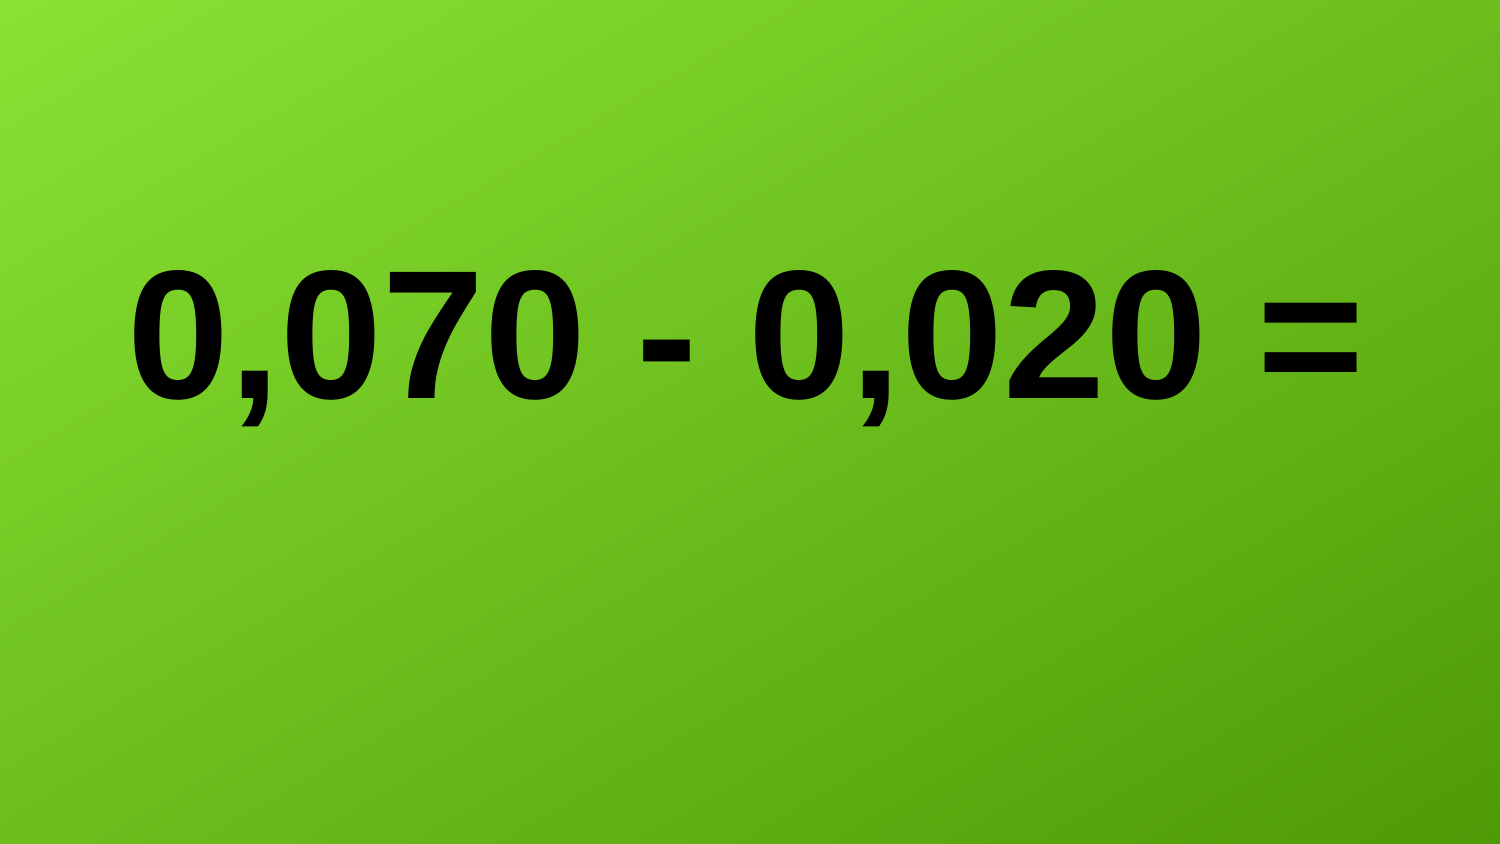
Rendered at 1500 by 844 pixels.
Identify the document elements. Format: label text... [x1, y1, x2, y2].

title 0,070 - 0,020 = [112, 259, 1388, 450]
